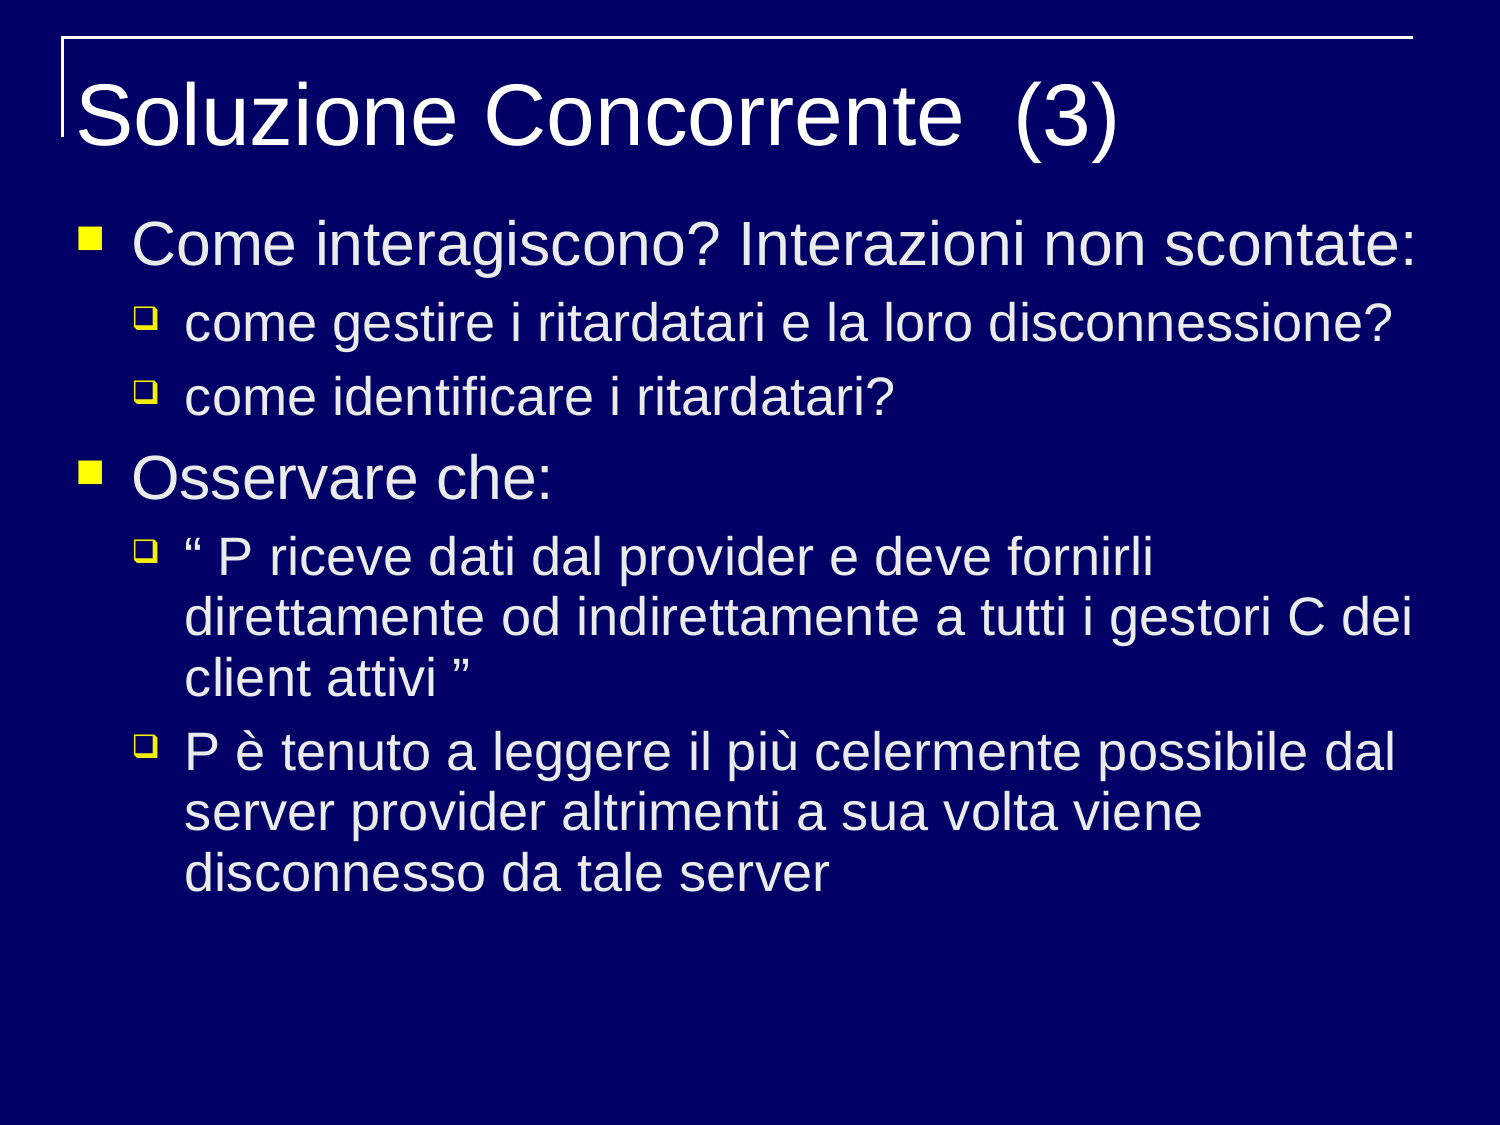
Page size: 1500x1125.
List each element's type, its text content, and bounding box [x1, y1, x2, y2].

title Soluzione Concorrente (3) [75, 52, 1426, 178]
list Come interagiscono? Interazioni non scontate: come gestire i ritardatari e la loro disconnessione? come identificare i ritardatari? Osservare che: “ P riceve dati dal provider e deve fornirli direttamente od indirettamente a tutti i gestori C dei client attivi ” P è tenuto a leggere il più celermente possibile dal server provider altrimenti a sua volta viene disconnesso da tale server [75, 209, 1426, 938]
